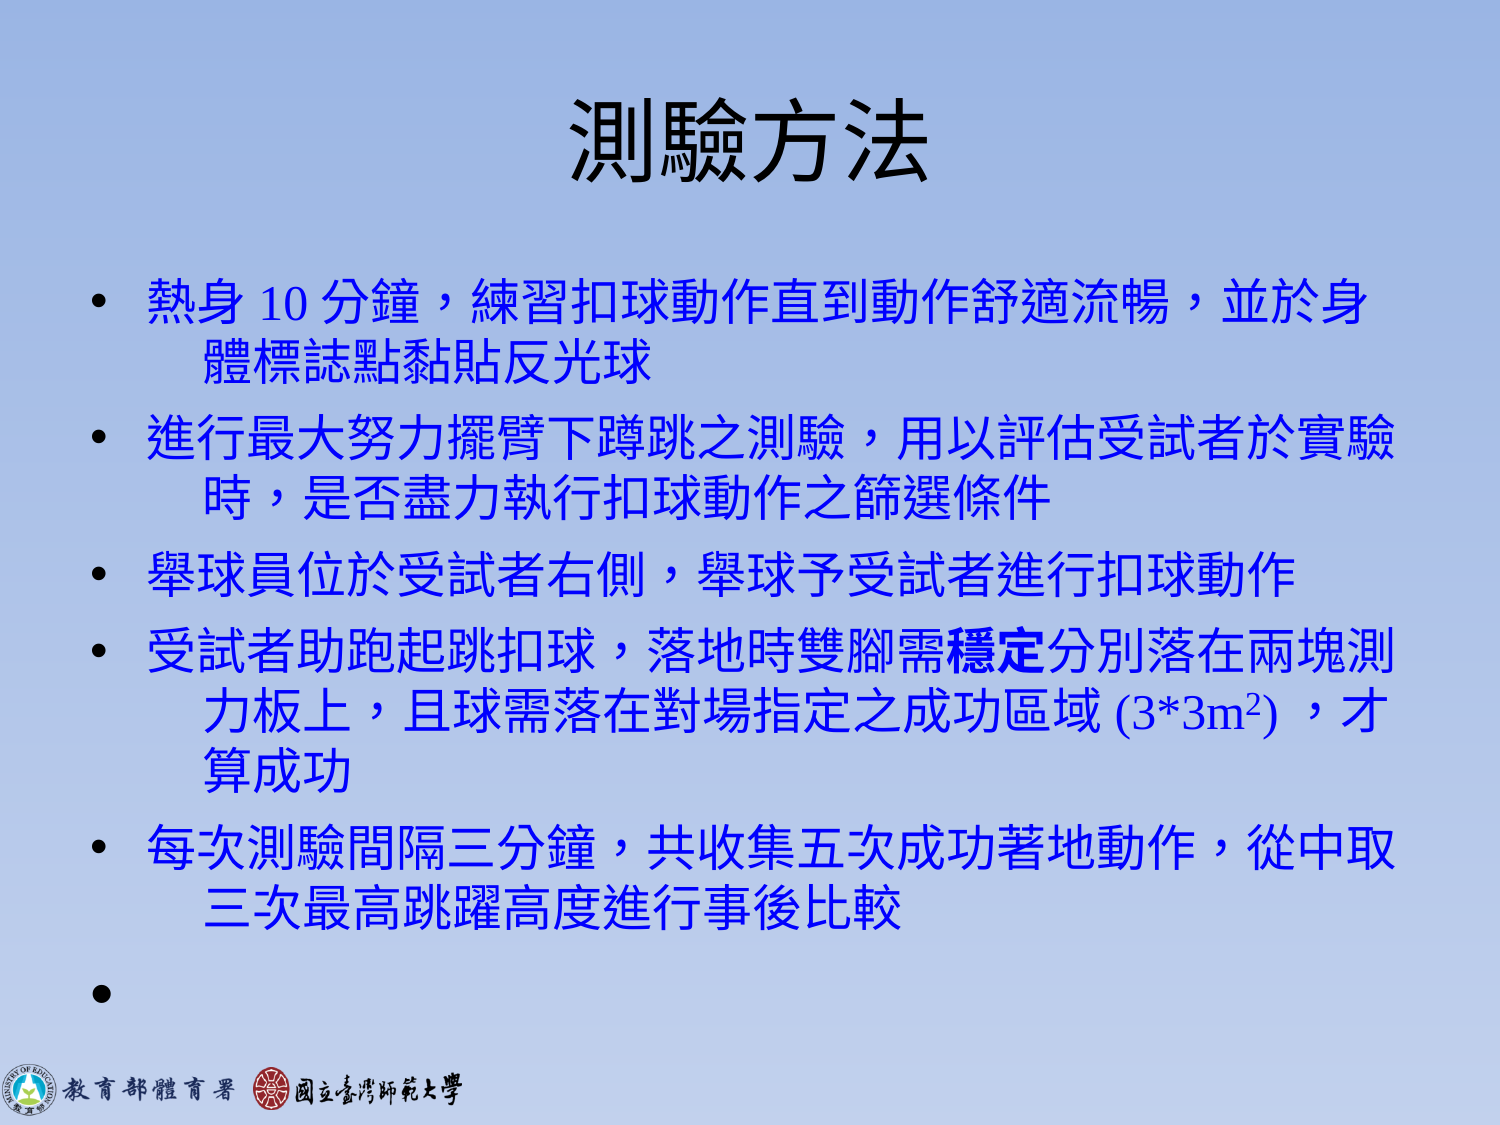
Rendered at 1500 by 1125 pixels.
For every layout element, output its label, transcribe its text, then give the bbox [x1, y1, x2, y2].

title 測驗方法 [75, 45, 1426, 233]
list 熱身10分鐘，練習扣球動作直到動作舒適流暢，並於身體標誌點黏貼反光球 進行最大努力擺臂下蹲跳之測驗，用以評估受試者於實驗時，是否盡力執行扣球動作之篩選條件 舉球員位於受試者右側，舉球予受試者進行扣球動作 受試者助跑起跳扣球，落地時雙腳需穩定分別落在兩塊測力板上，且球需落在對場指定之成功區域(3*3m2)，才算成功 每次測驗間隔三分鐘，共收集五次成功著地動作，從中取三次最高跳躍高度進行事後比較 [75, 262, 1426, 1005]
